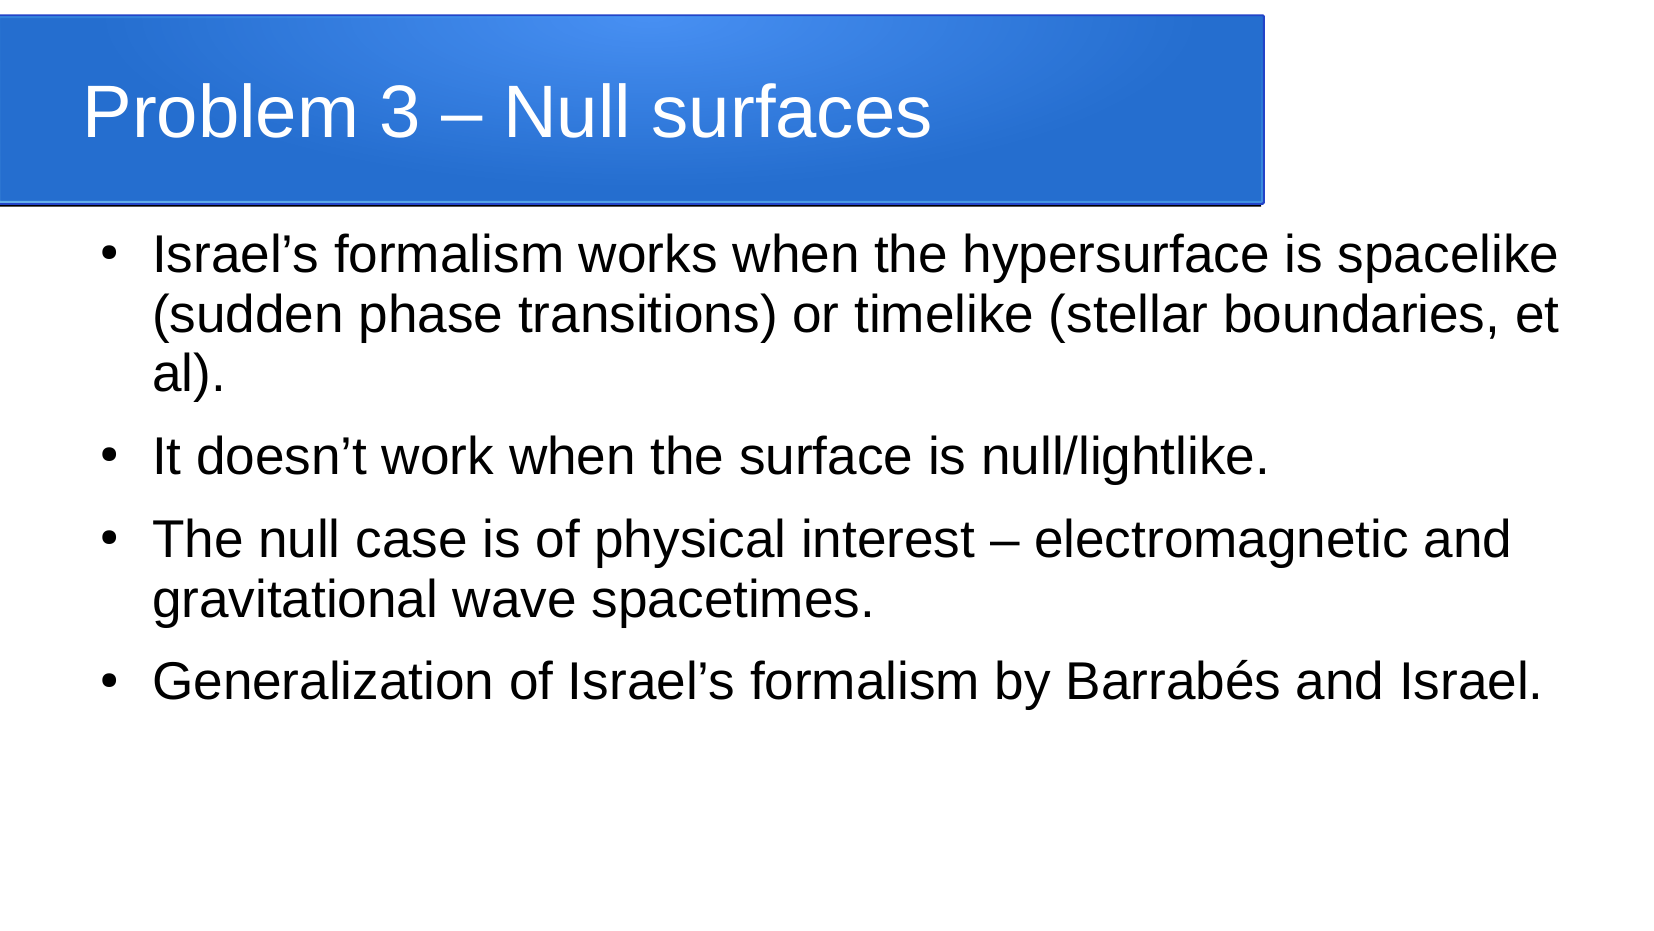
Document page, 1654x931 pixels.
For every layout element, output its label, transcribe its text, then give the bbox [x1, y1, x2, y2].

list Israel’s formalism works when the hypersurface is spacelike (sudden phase transitions) or timelike (stellar boundaries, et al). It doesn’t work when the surface is null/lightlike. The null case is of physical interest – electromagnetic and gravitational wave spacetimes. Generalization of Israel’s formalism by Barrabés and Israel. [82, 224, 1571, 764]
title Problem 3 – Null surfaces [82, 35, 1235, 189]
